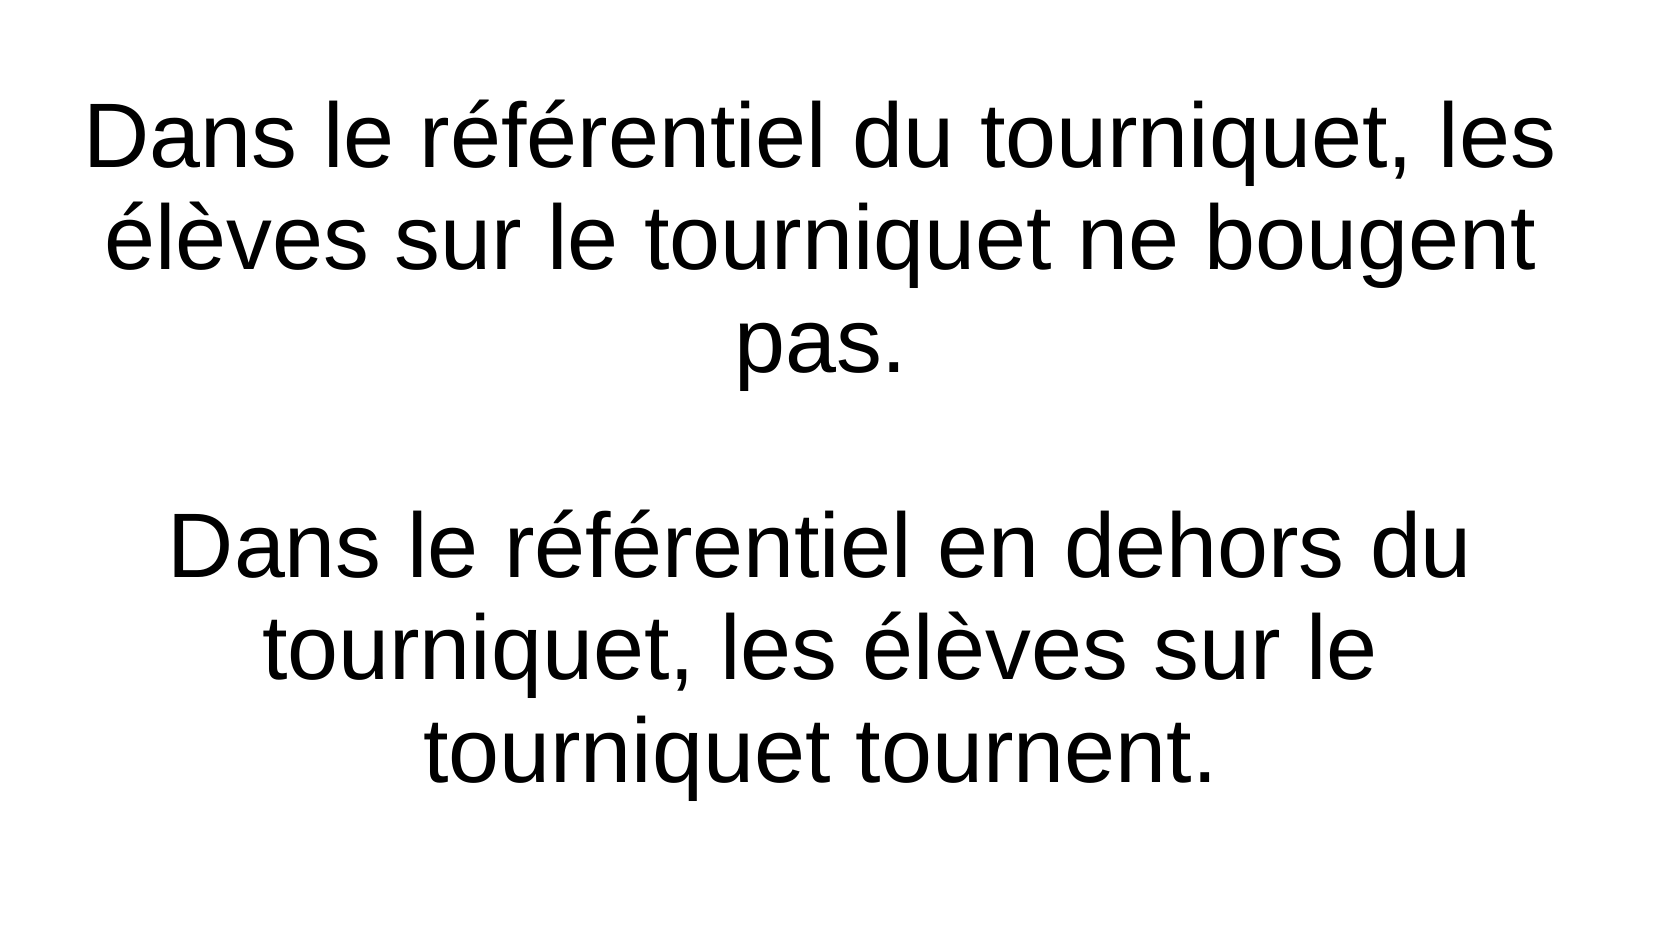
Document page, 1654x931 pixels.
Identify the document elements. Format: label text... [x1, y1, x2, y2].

title Dans le référentiel du tourniquet, les élèves sur le tourniquet ne bougent pas. Dans le référentiel en dehors du tourniquet, les élèves sur le tourniquet tournent. [76, 29, 1565, 857]
